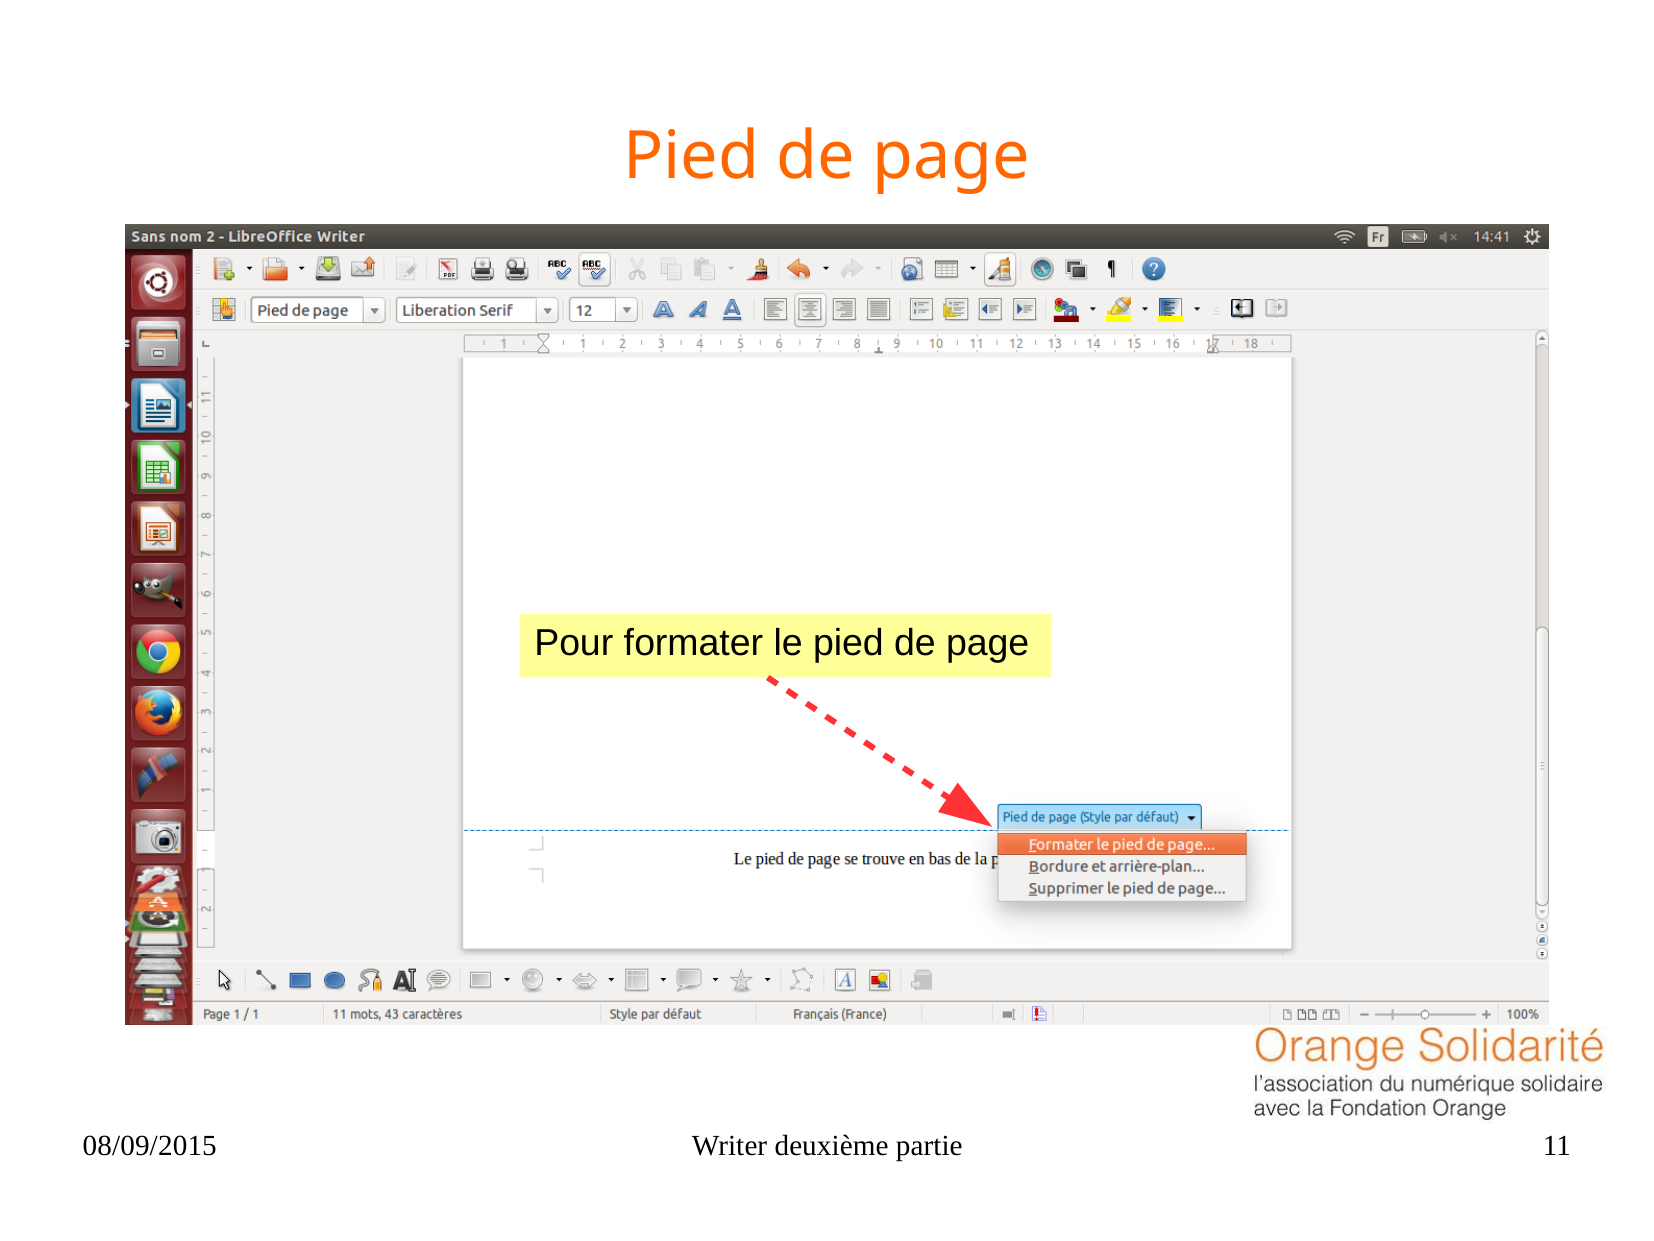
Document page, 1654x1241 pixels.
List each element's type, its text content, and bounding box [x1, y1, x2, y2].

picture [1254, 1027, 1607, 1126]
picture [125, 224, 1549, 1025]
title Pied de page [82, 49, 1571, 257]
text_box Pour formater le pied de page [519, 614, 1052, 678]
